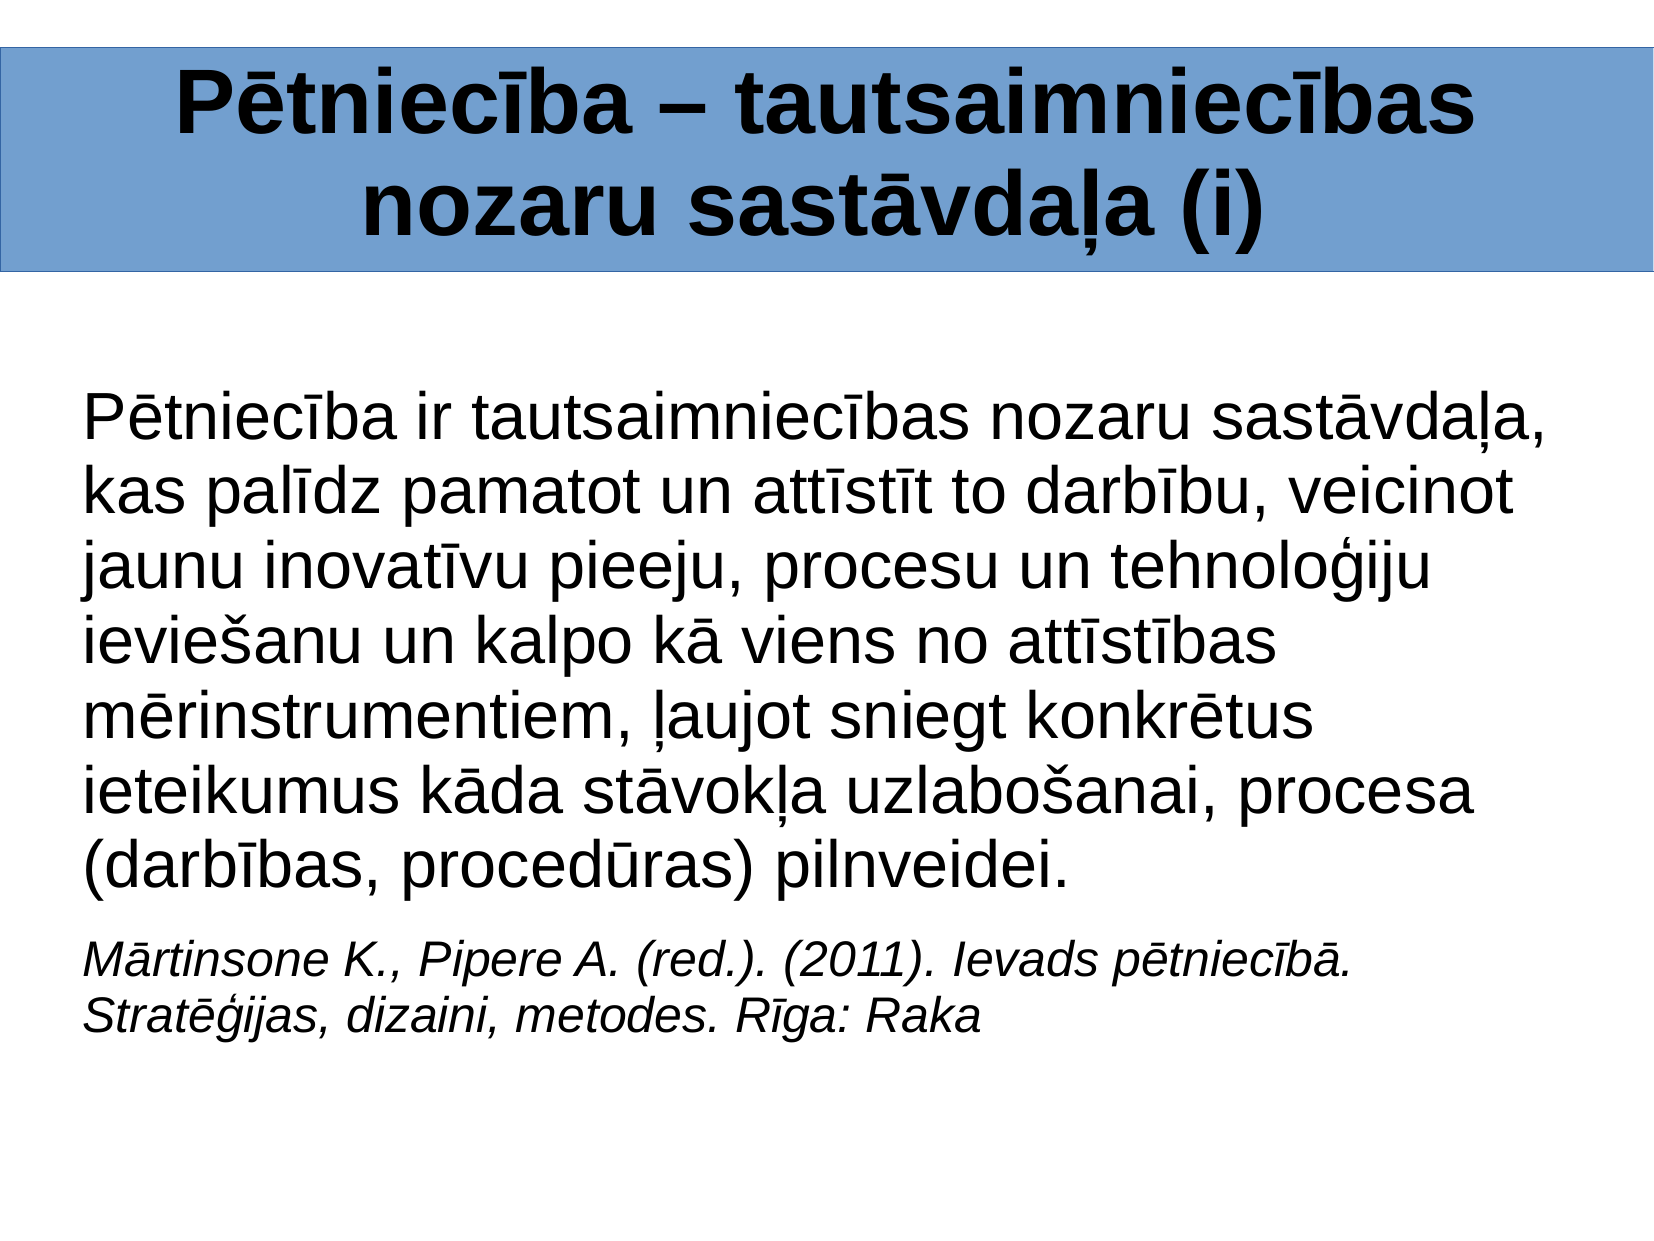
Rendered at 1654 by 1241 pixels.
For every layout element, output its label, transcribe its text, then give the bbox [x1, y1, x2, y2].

title Pētniecība – tautsaimniecības nozaru sastāvdaļa (i) [82, 49, 1571, 257]
text_box [0, 47, 1654, 272]
list Pētniecība ir tautsaimniecības nozaru sastāvdaļa, kas palīdz pamatot un attīstīt to darbību, veicinot jaunu inovatīvu pieeju, procesu un tehnoloģiju ieviešanu un kalpo kā viens no attīstības mērinstrumentiem, ļaujot sniegt konkrētus ieteikumus kāda stāvokļa uzlabošanai, procesa (darbības, procedūras) pilnveidei. Mārtinsone K., Pipere A. (red.). (2011). Ievads pētniecībā. Stratēģijas, dizaini, metodes. Rīga: Raka [82, 378, 1619, 1099]
